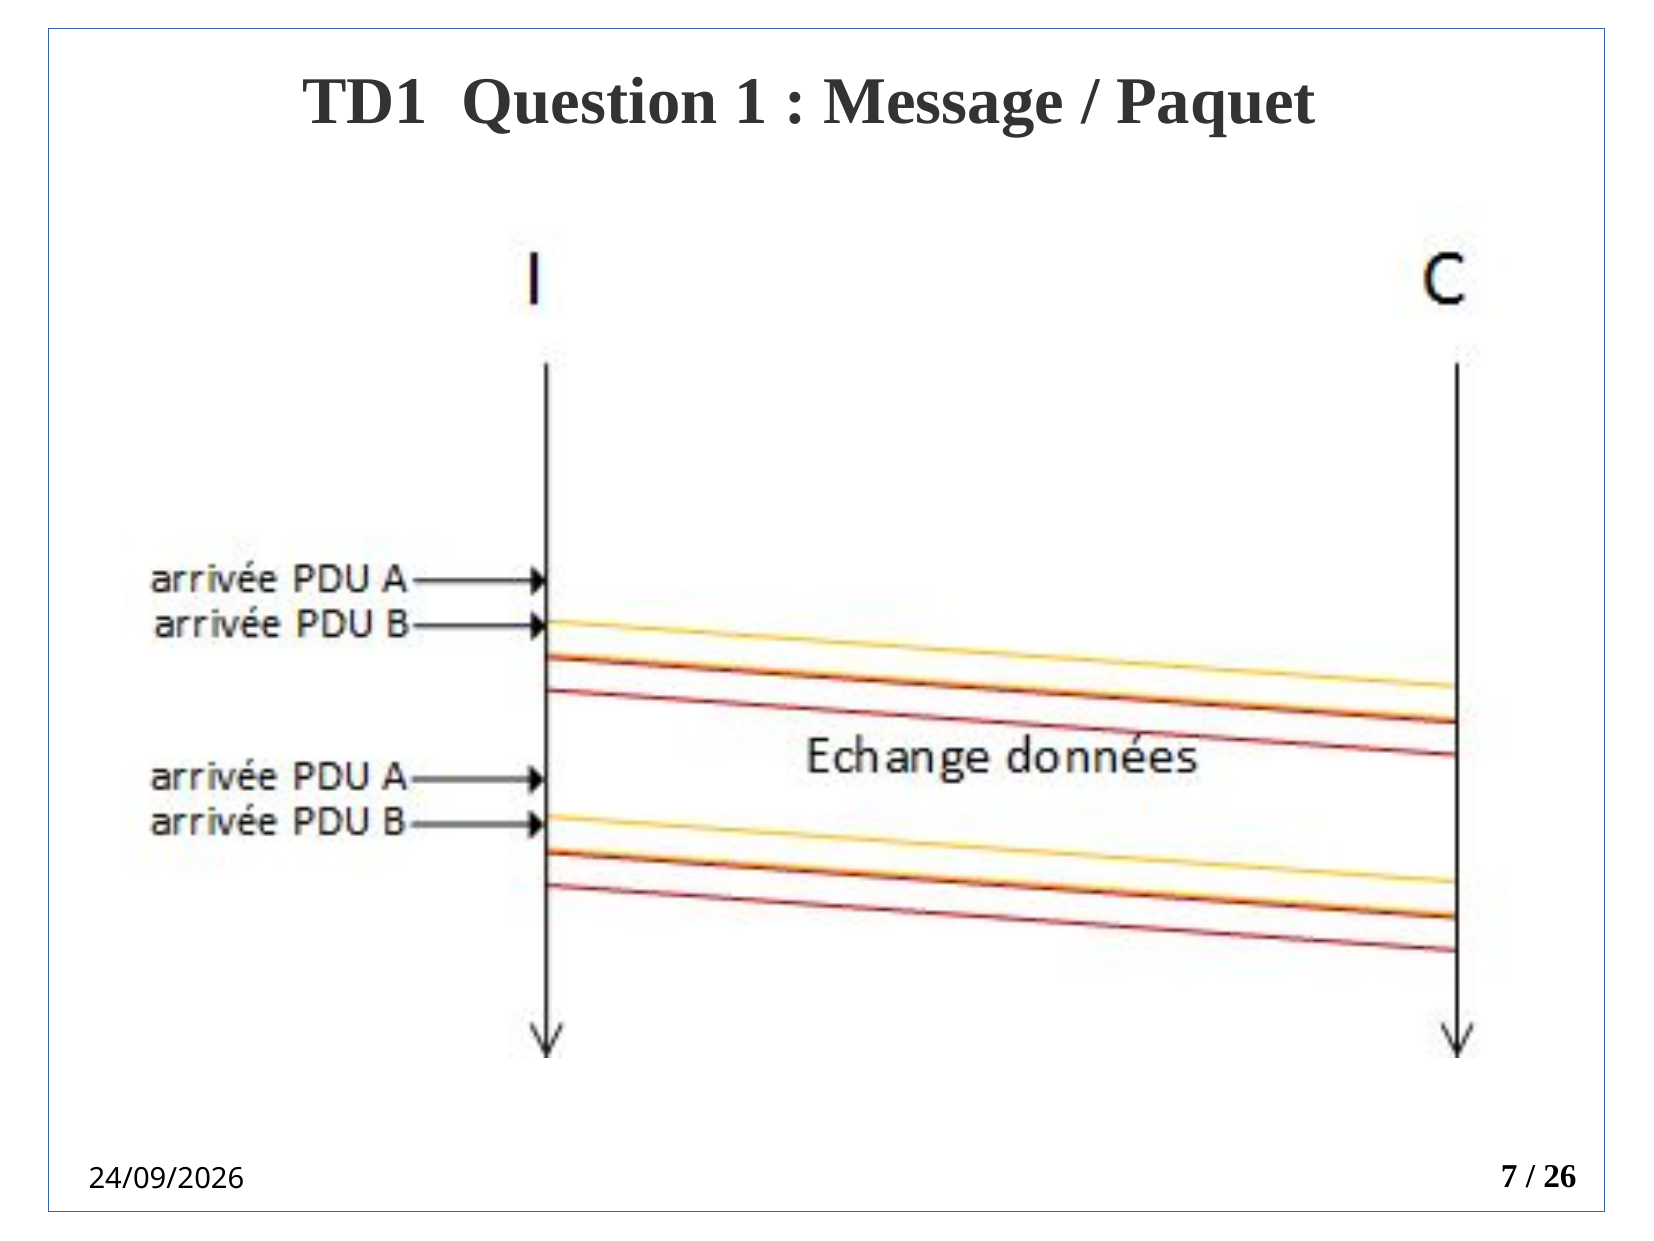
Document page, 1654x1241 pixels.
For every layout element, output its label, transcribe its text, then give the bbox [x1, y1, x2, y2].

title TD1 Question 1 : Message / Paquet [88, 61, 1565, 142]
picture [123, 205, 1512, 1058]
